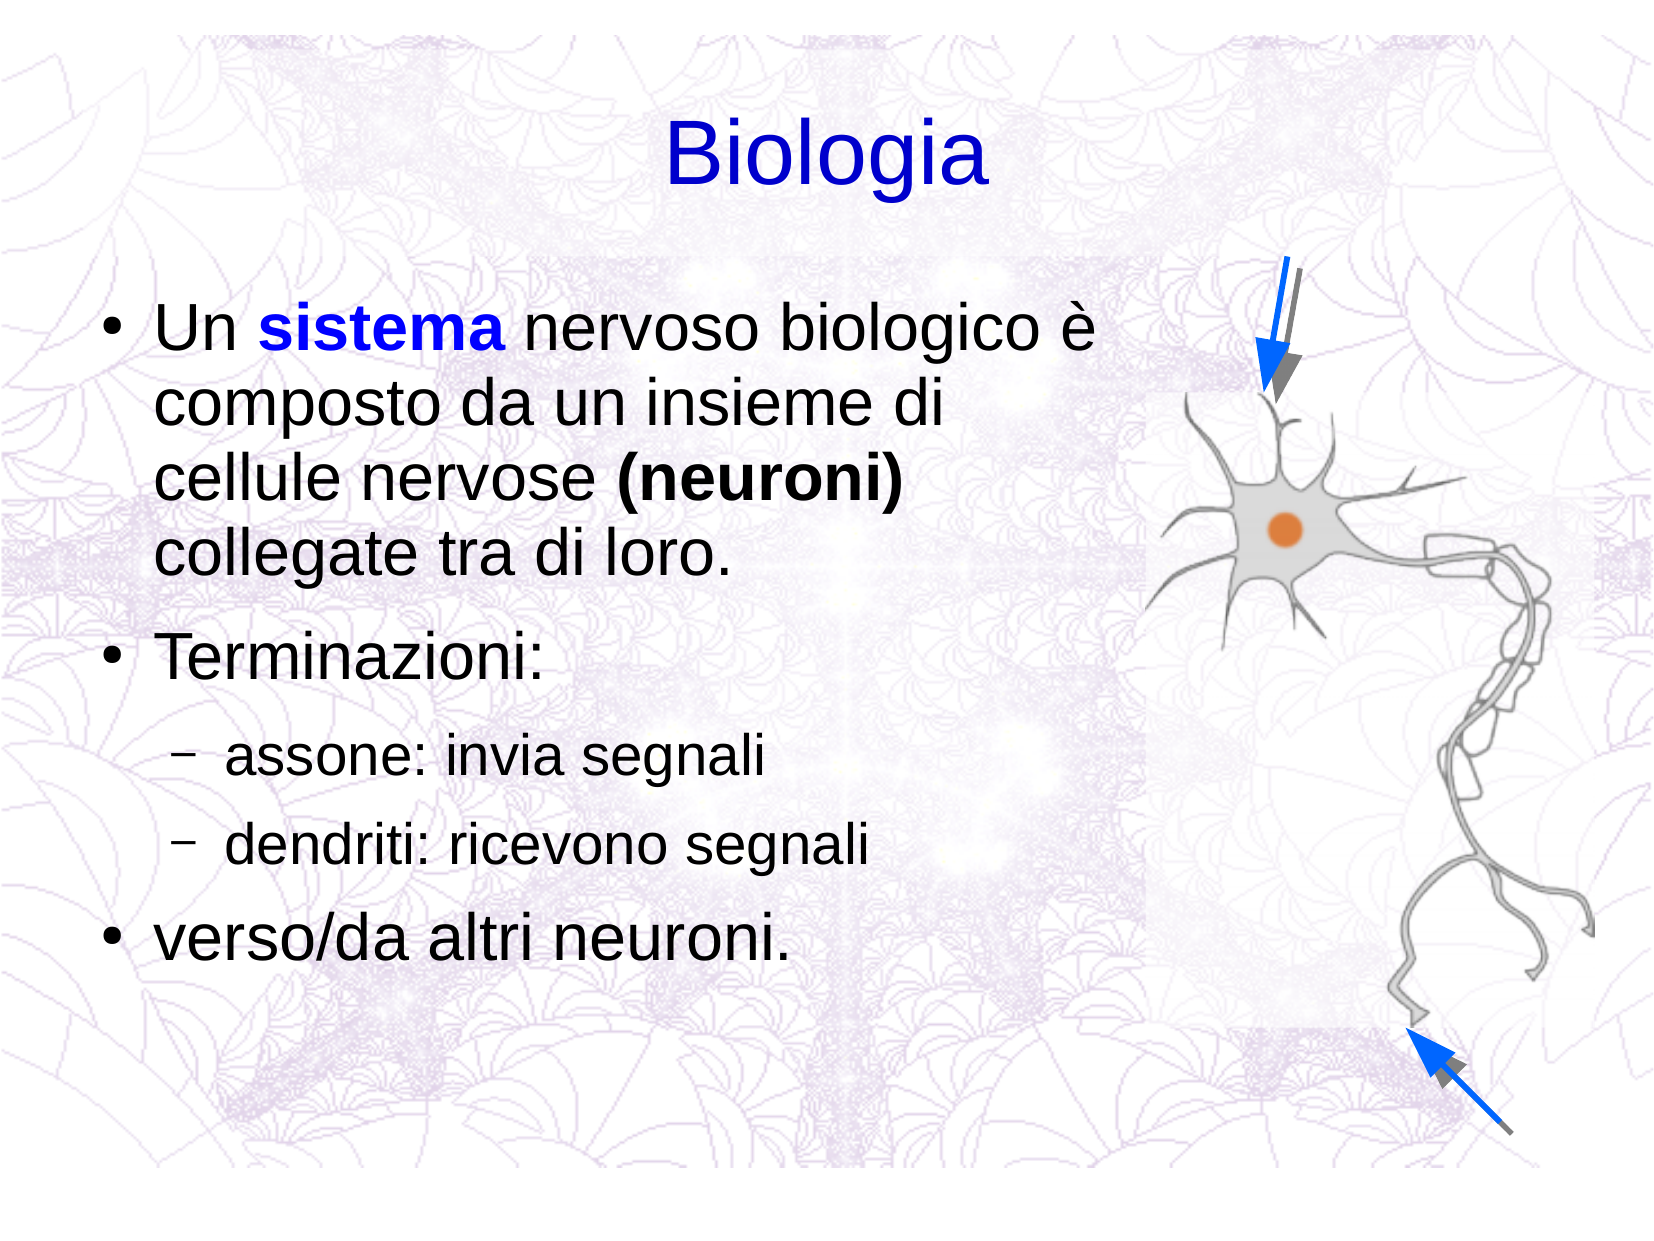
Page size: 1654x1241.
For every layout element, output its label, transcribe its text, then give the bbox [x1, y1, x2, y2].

list Un sistema nervoso biologico è composto da un insieme di cellule nervose (neuroni) collegate tra di loro. Terminazioni: assone: invia segnali dendriti: ricevono segnali verso/da altri neuroni. [82, 290, 1134, 1010]
picture [1145, 392, 1595, 1028]
title Biologia [82, 49, 1571, 257]
